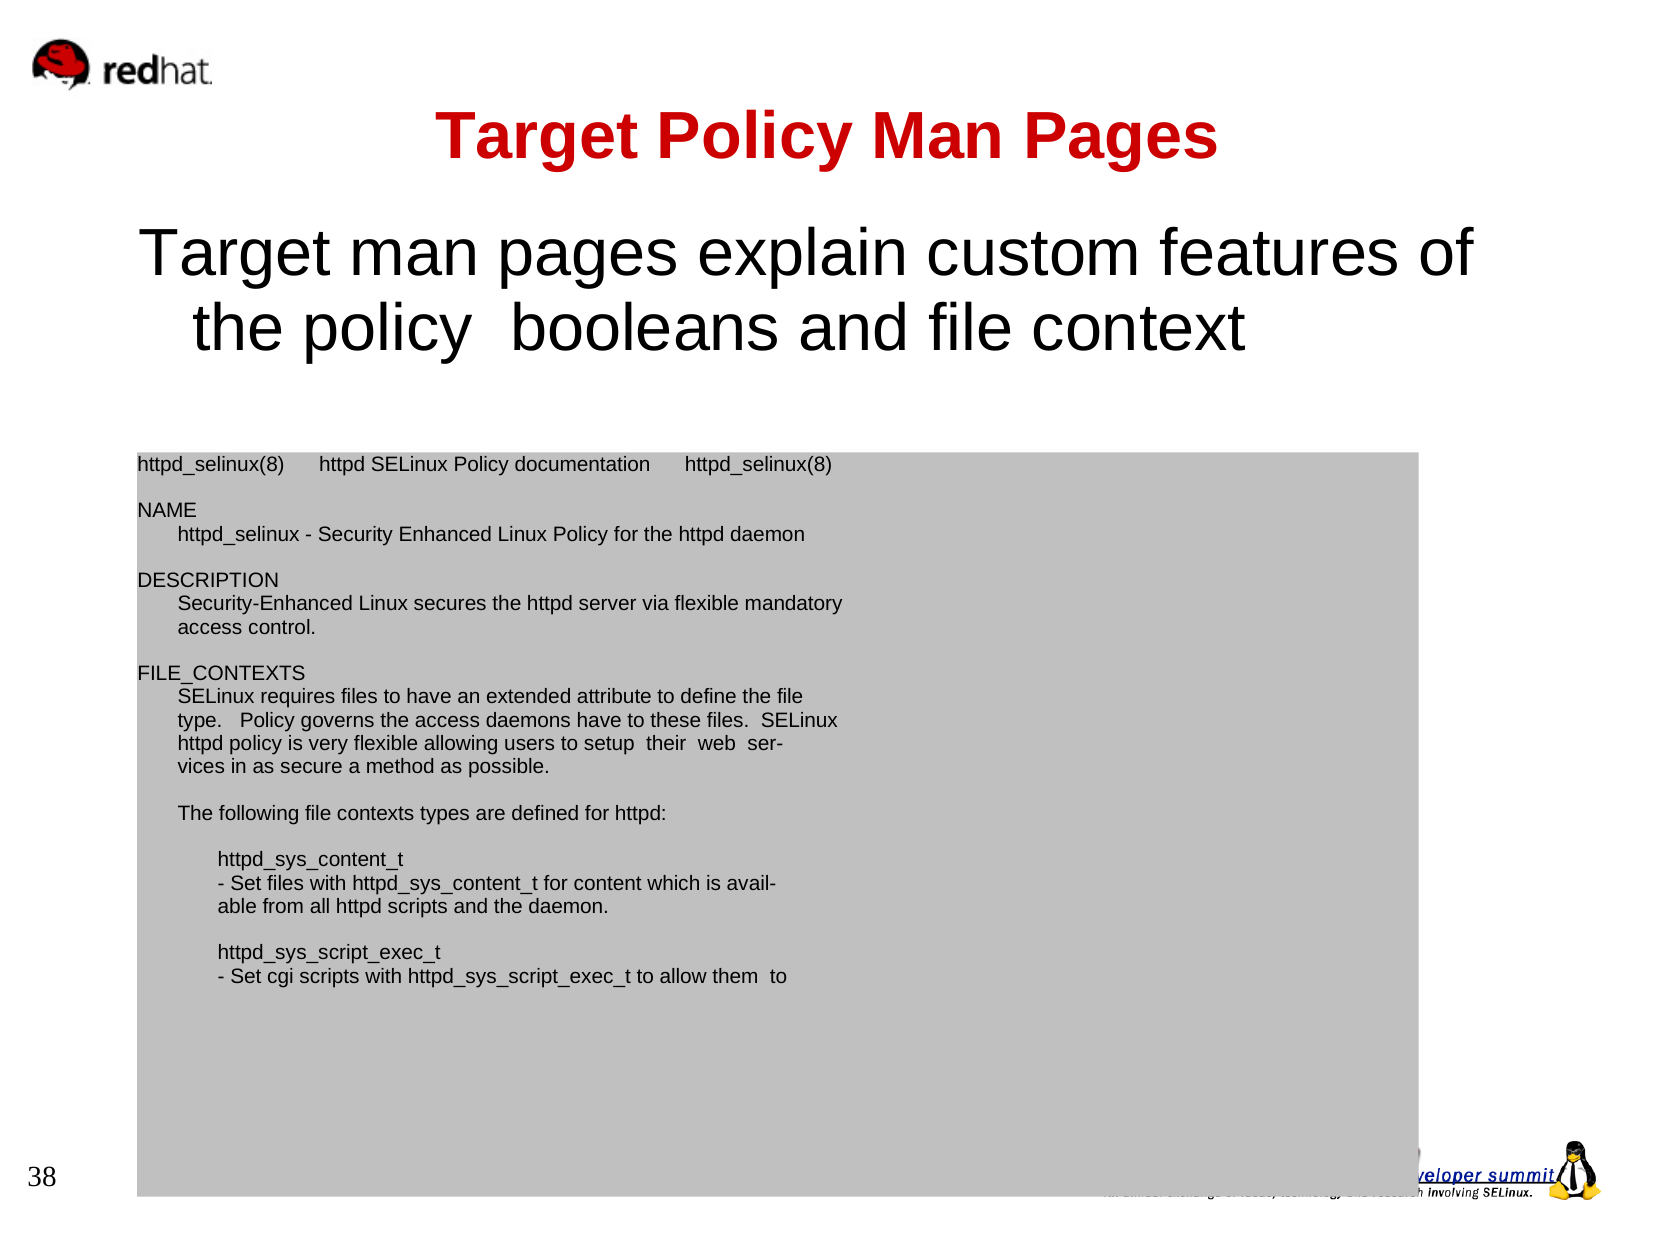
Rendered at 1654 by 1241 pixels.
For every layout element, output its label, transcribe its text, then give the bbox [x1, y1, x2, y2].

text_box httpd_selinux(8) httpd SELinux Policy documentation httpd_selinux(8) NAME httpd_selinux - Security Enhanced Linux Policy for the httpd daemon DESCRIPTION Security-Enhanced Linux secures the httpd server via flexible mandatory access control. FILE_CONTEXTS SELinux requires files to have an extended attribute to define the file type. Policy governs the access daemons have to these files. SELinux httpd policy is very flexible allowing users to setup their web ser- vices in as secure a method as possible. The following file contexts types are defined for httpd: httpd_sys_content_t - Set files with httpd_sys_content_t for content which is avail- able from all httpd scripts and the daemon. httpd_sys_script_exec_t - Set cgi scripts with httpd_sys_script_exec_t to allow them to [137, 452, 1419, 1197]
title Target Policy Man Pages [121, 55, 1534, 214]
picture [31, 37, 212, 98]
list Target man pages explain custom features of the policy booleans and file context [121, 214, 1534, 1088]
picture [1087, 1135, 1613, 1200]
